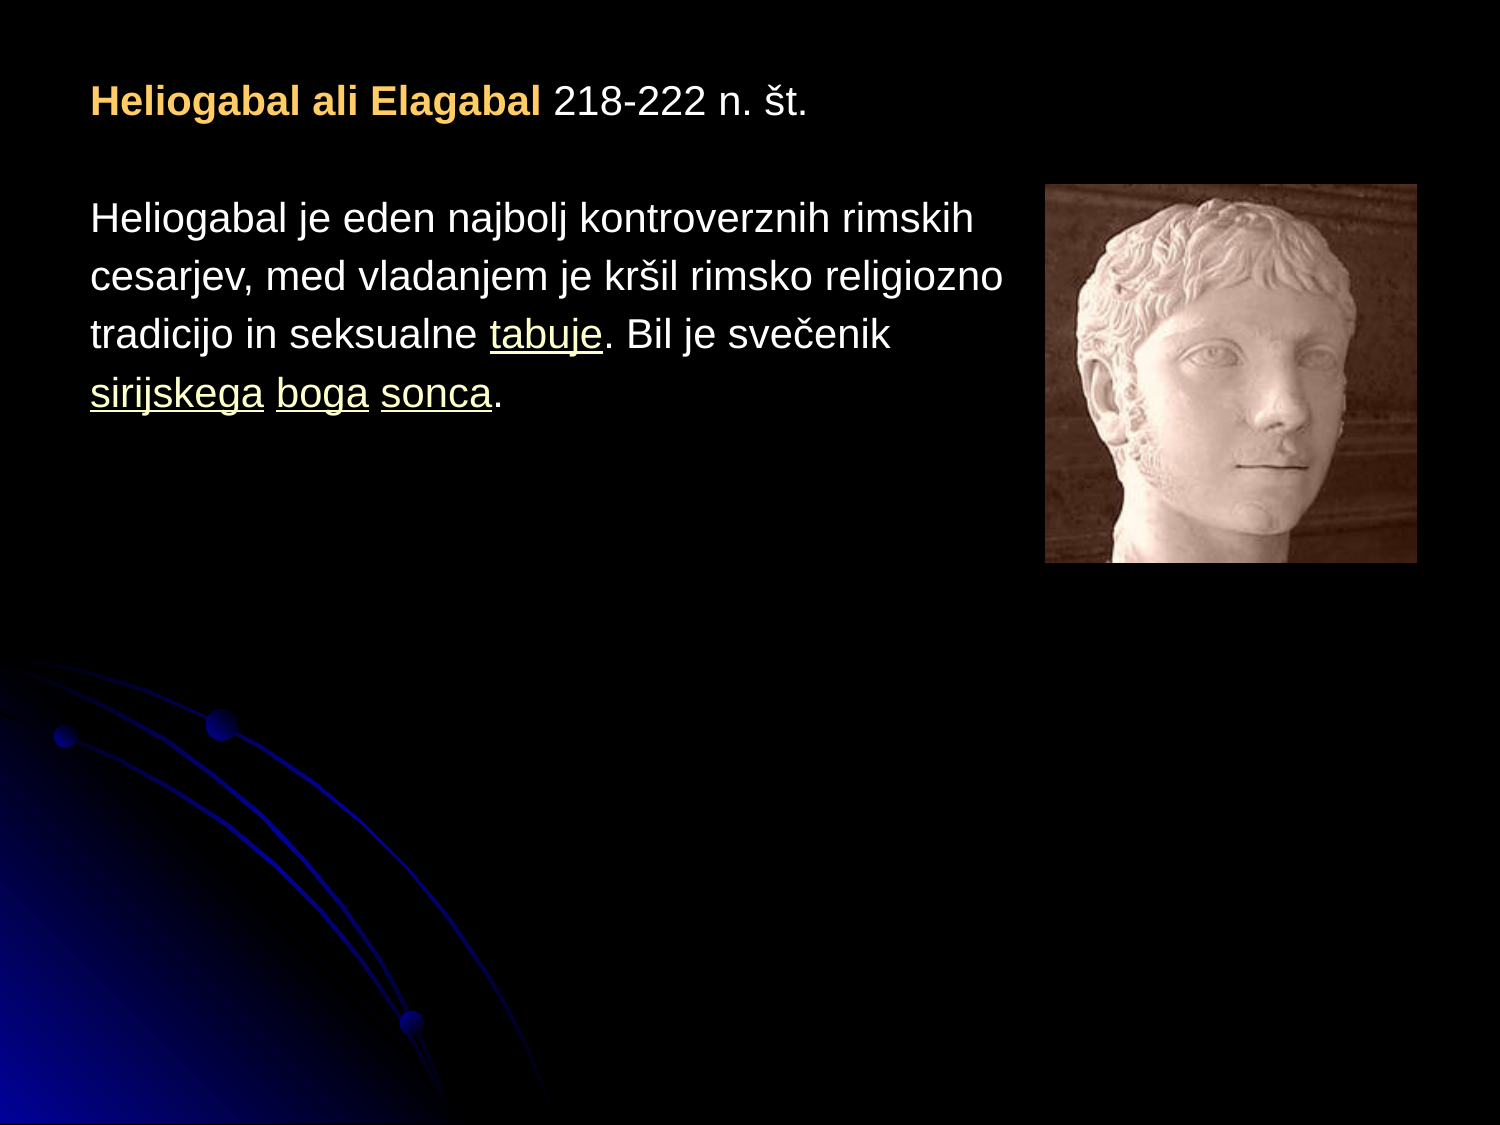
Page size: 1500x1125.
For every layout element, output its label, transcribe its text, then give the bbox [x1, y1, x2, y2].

list Heliogabal ali Elagabal 218-222 n. št. Heliogabal je eden najbolj kontroverznih rimskih cesarjev, med vladanjem je kršil rimsko religiozno tradicijo in seksualne tabuje. Bil je svečenik sirijskega boga sonca. [75, 66, 1425, 1006]
picture [1045, 184, 1417, 563]
